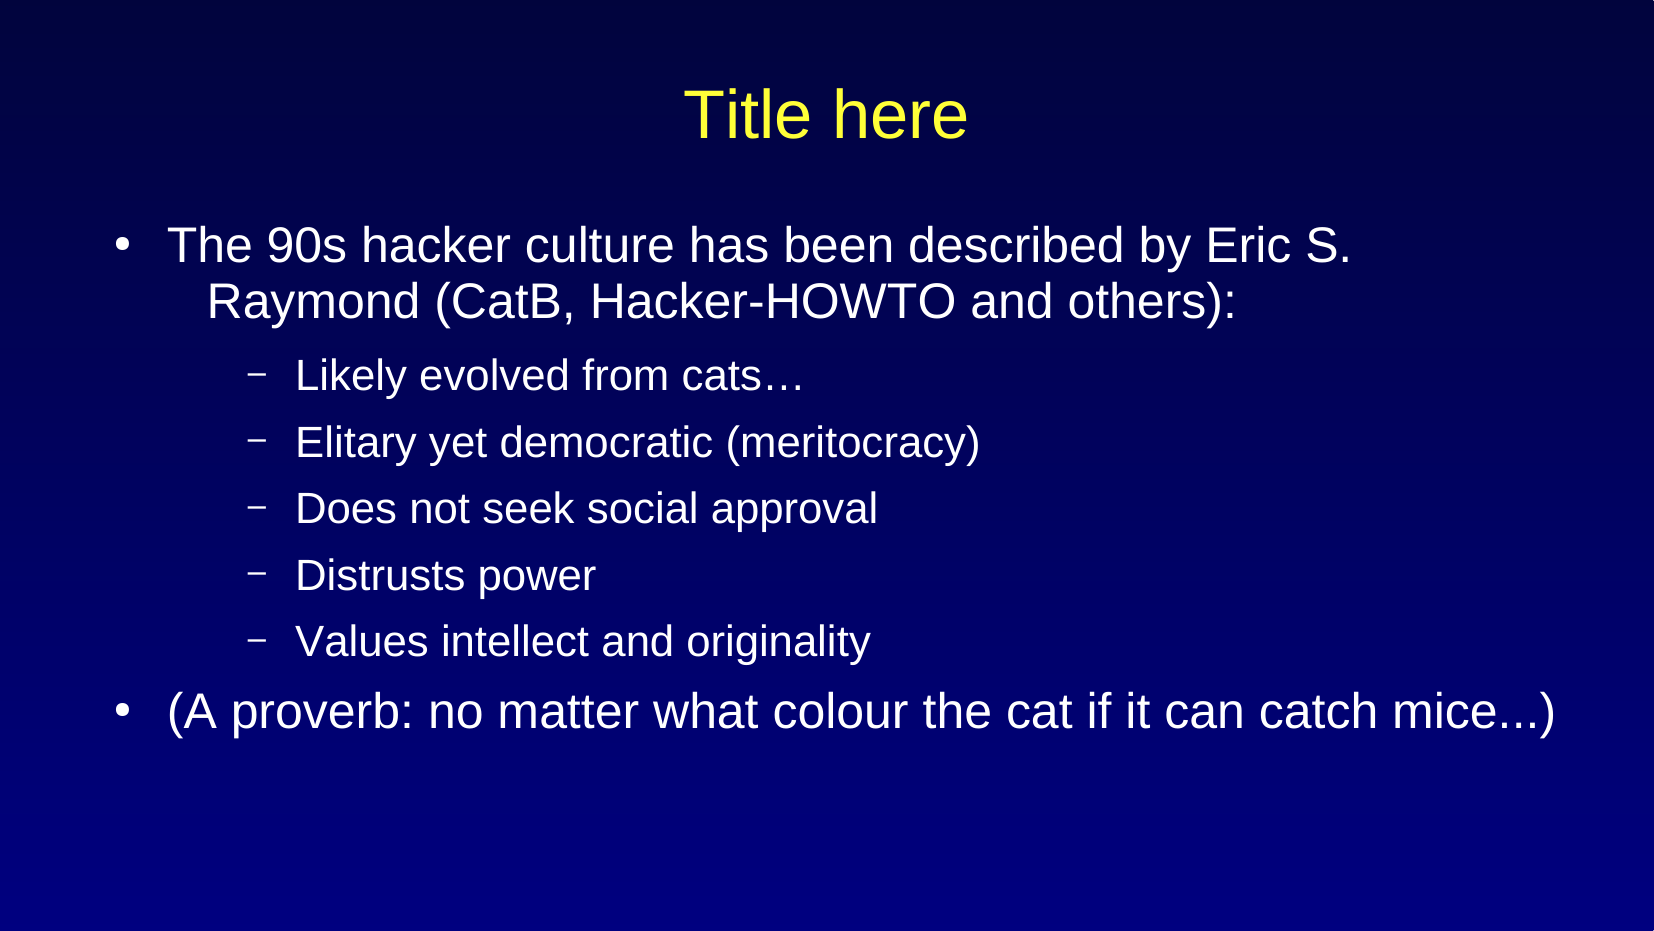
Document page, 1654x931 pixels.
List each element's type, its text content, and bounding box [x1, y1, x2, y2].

list The 90s hacker culture has been described by Eric S. Raymond (CatB, Hacker-HOWTO and others): Likely evolved from cats… Elitary yet democratic (meritocracy) Does not seek social approval Distrusts power Values intellect and originality (A proverb: no matter what colour the cat if it can catch mice...) [82, 217, 1571, 758]
title Title here [82, 37, 1571, 193]
